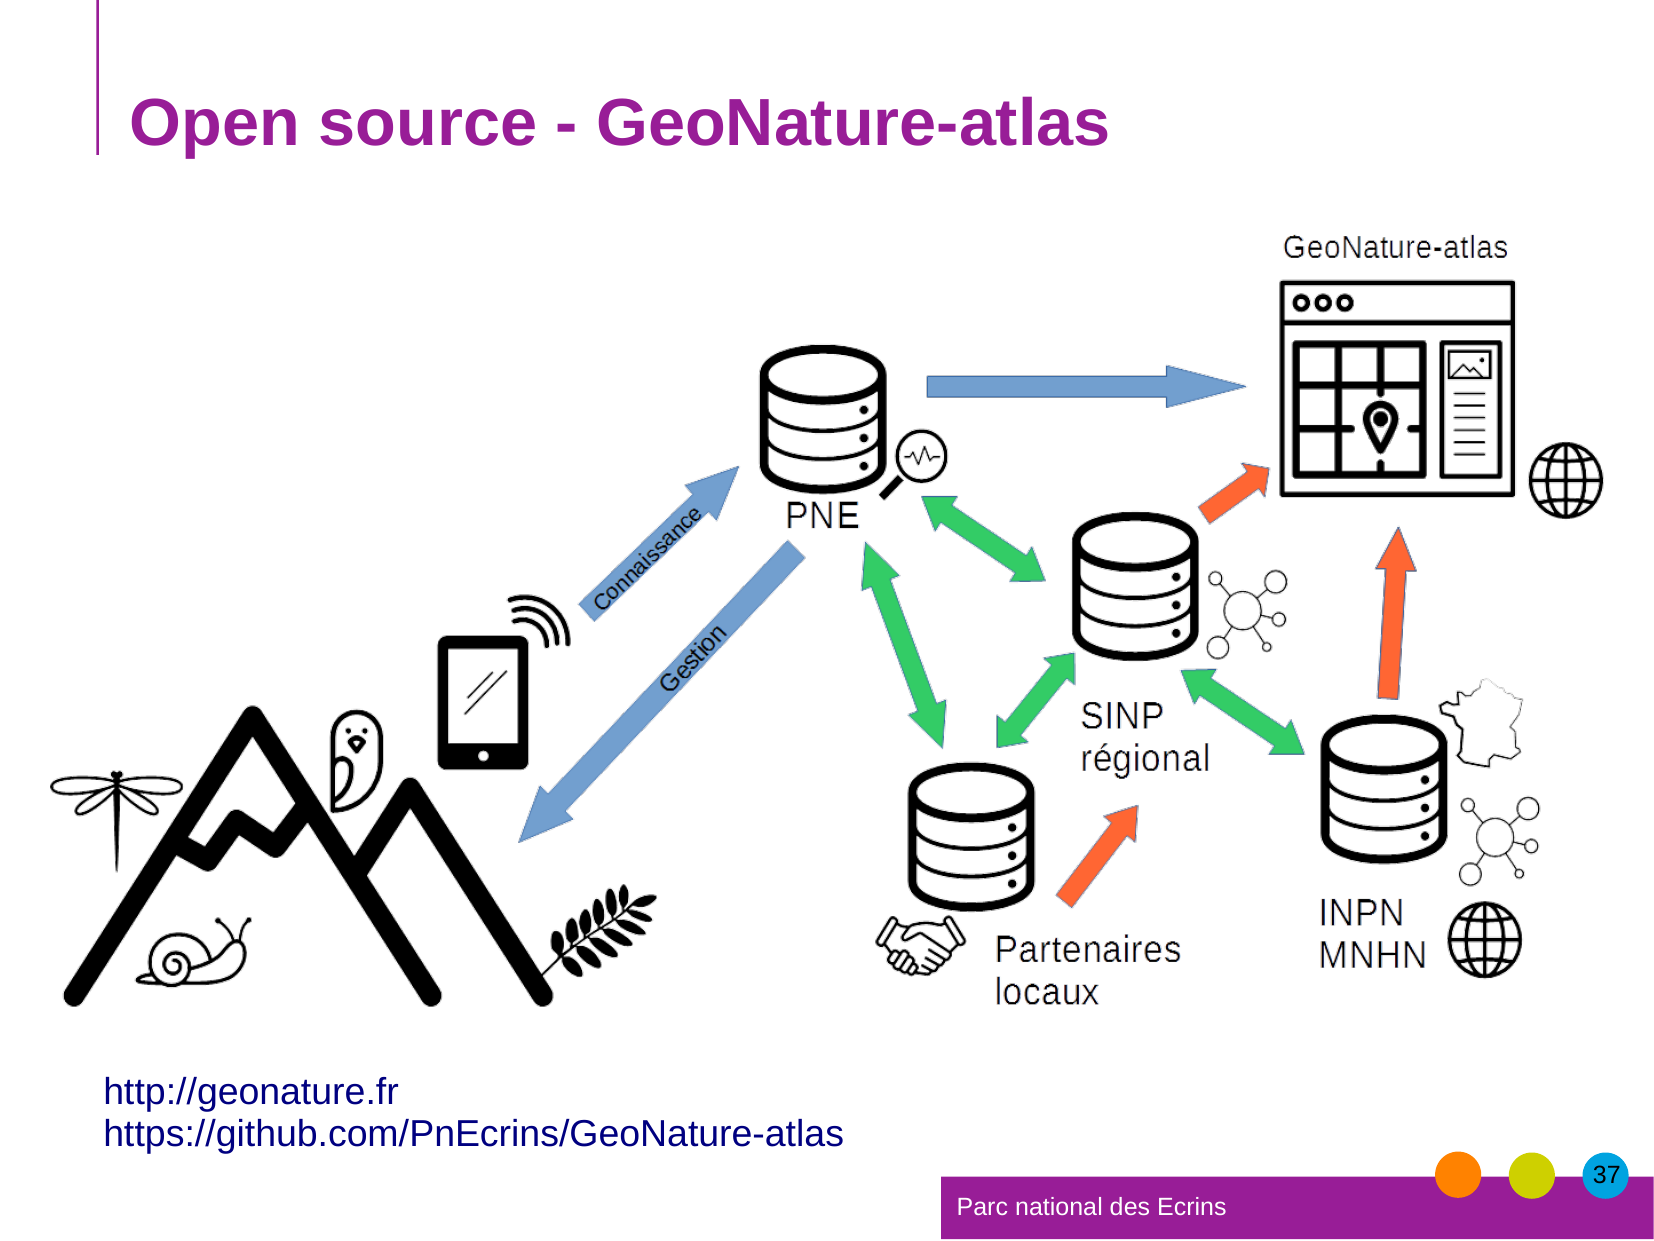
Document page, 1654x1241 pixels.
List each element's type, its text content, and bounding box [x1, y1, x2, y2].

picture [25, 211, 1625, 1033]
text_box http://geonature.fr https://github.com/PnEcrins/GeoNature-atlas [88, 1062, 1123, 1162]
title Open source - GeoNature-atlas [129, 11, 1619, 160]
